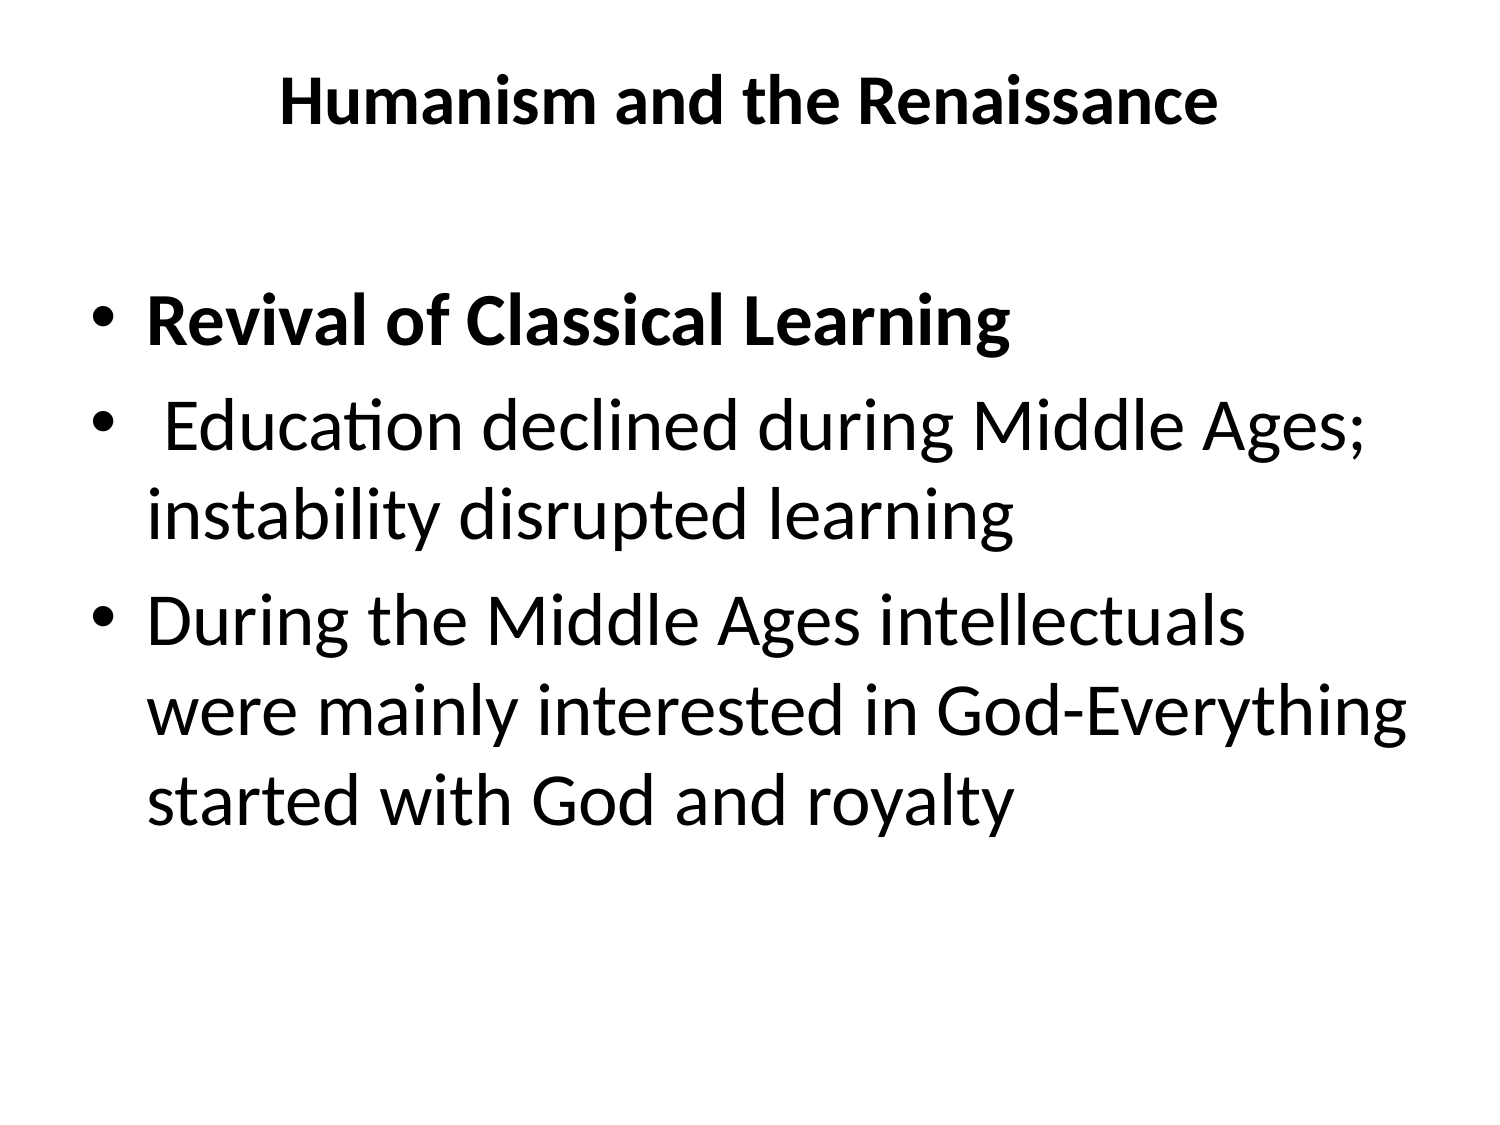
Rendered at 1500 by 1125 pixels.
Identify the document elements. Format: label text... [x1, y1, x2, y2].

title Humanism and the Renaissance [75, 45, 1425, 233]
list Revival of Classical Learning Education declined during Middle Ages; instability disrupted learning During the Middle Ages intellectuals were mainly interested in God-Everything started with God and royalty [75, 262, 1425, 1005]
